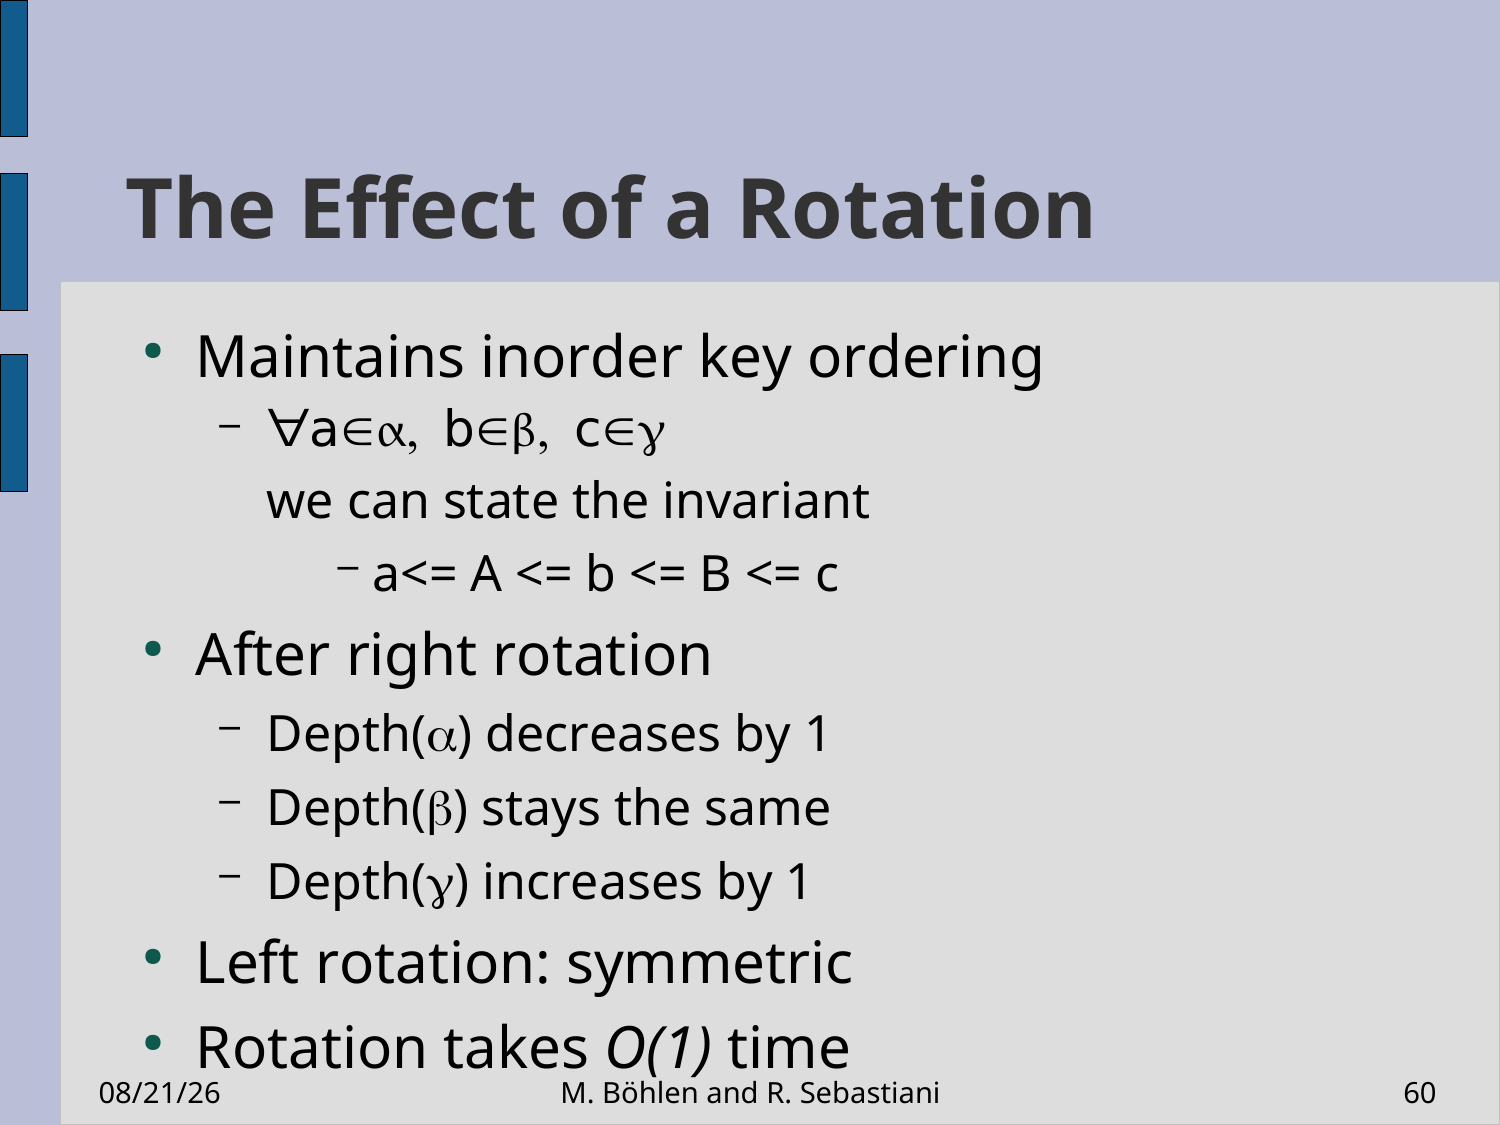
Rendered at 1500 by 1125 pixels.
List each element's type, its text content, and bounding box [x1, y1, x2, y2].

title The Effect of a Rotation [110, 67, 1392, 271]
list Maintains inorder key ordering ∀a∈, b∈, c∈ we can state the invariant a<= A <= b <= B <= c After right rotation Depth() decreases by 1 Depth() stays the same Depth() increases by 1 Left rotation: symmetric Rotation takes O(1) time [110, 312, 1392, 1039]
